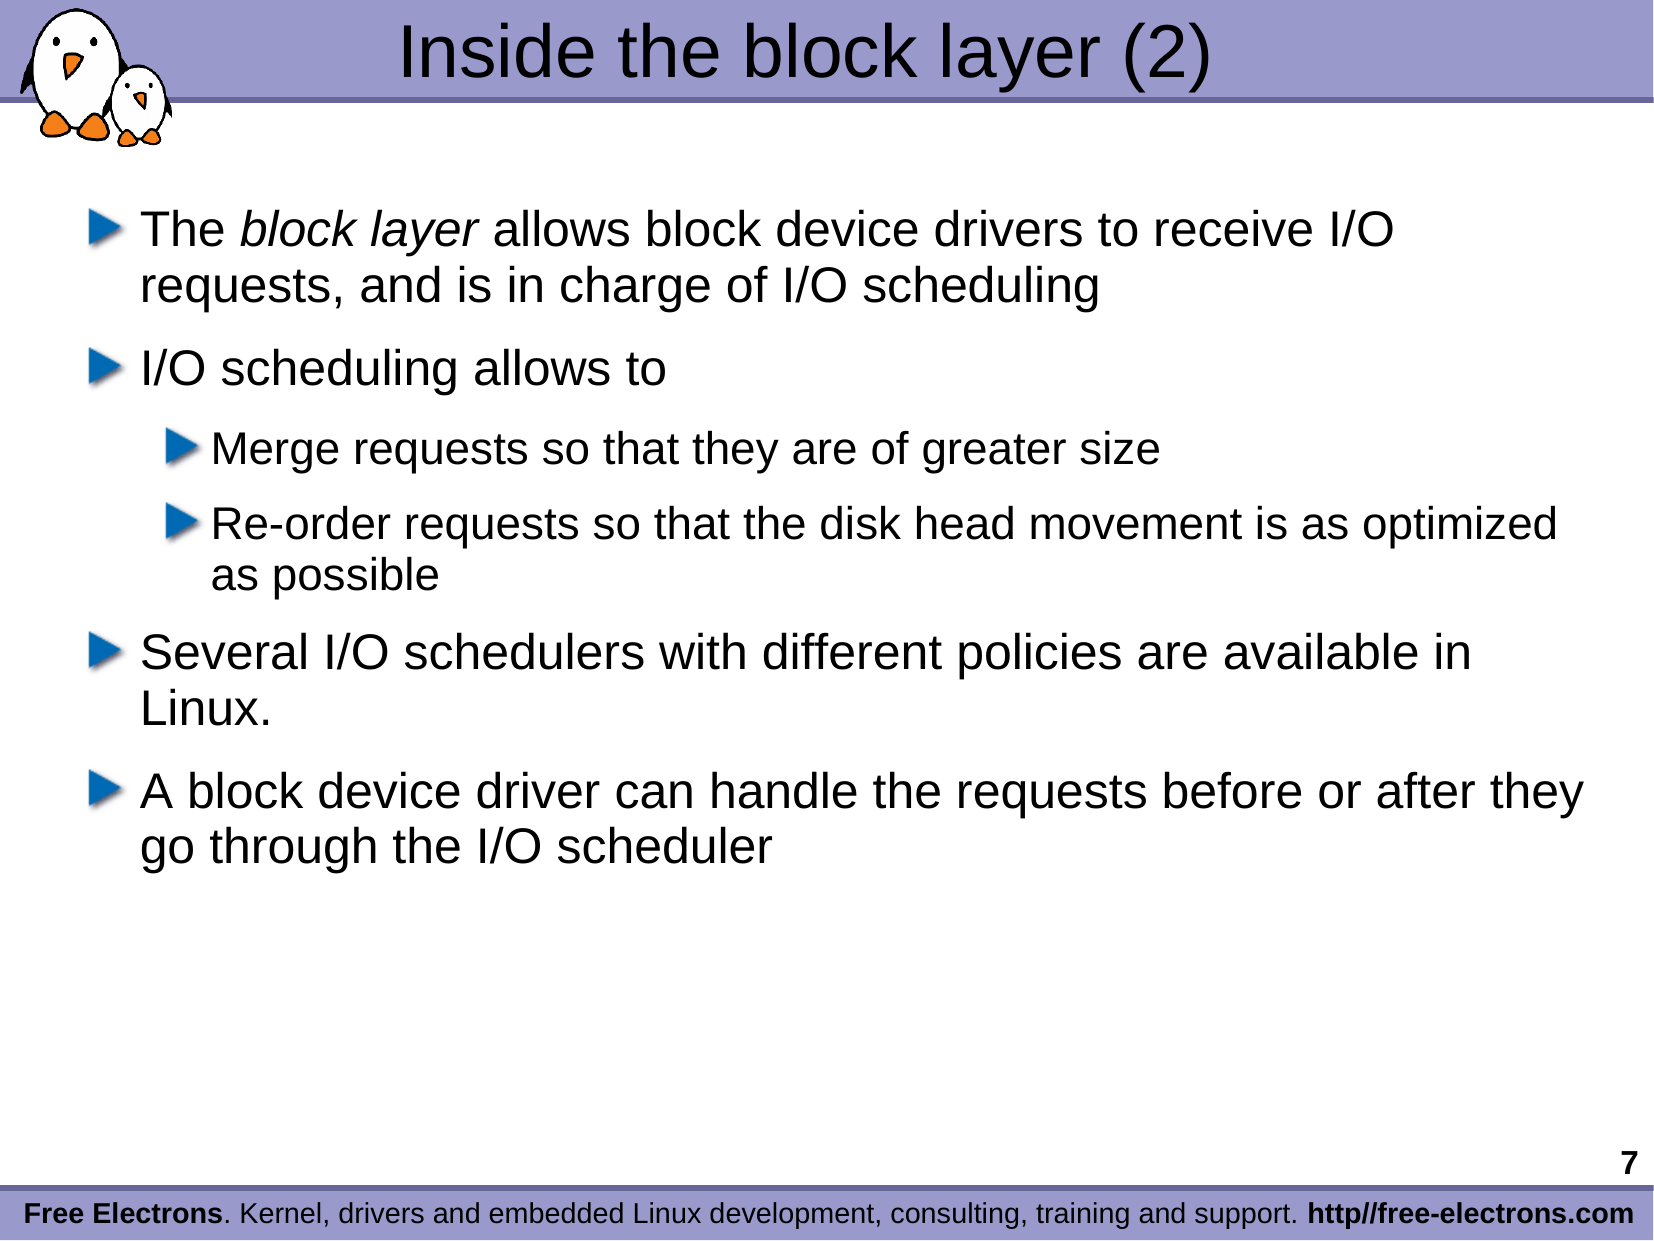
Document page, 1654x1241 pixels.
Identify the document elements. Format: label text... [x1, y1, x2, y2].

picture [20, 8, 172, 147]
list The block layer allows block device drivers to receive I/O requests, and is in charge of I/O scheduling I/O scheduling allows to Merge requests so that they are of greater size Re-order requests so that the disk head movement is as optimized as possible Several I/O schedulers with different policies are available in Linux. A block device driver can handle the requests before or after they go through the I/O scheduler [68, 201, 1592, 1118]
title Inside the block layer (2) [60, 0, 1551, 103]
